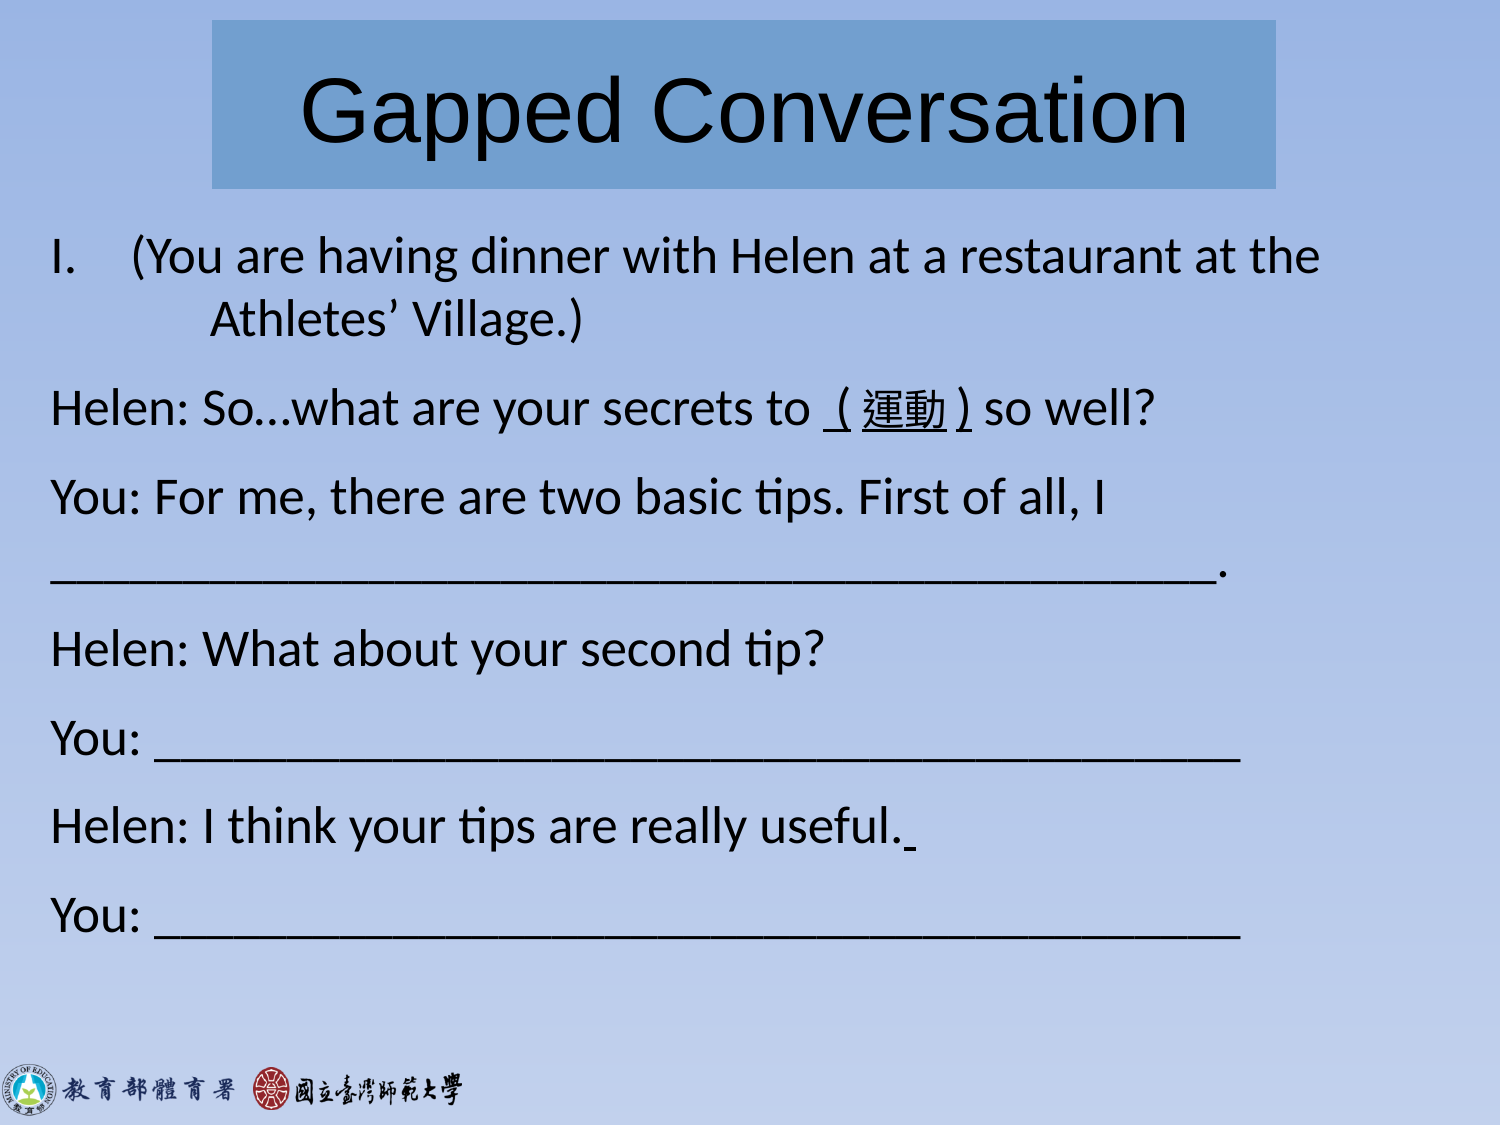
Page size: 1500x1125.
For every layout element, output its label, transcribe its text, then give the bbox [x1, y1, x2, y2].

list (You are having dinner with Helen at a restaurant at the Athletes’ Village.) Helen: So…what are your secrets to (運動) so well? You: For me, there are two basic tips. First of all, I ____________________________________________. Helen: What about your second tip? You: _________________________________________ Helen: I think your tips are really useful. You: _________________________________________ [35, 212, 1481, 956]
title Gapped Conversation [70, 11, 1421, 200]
